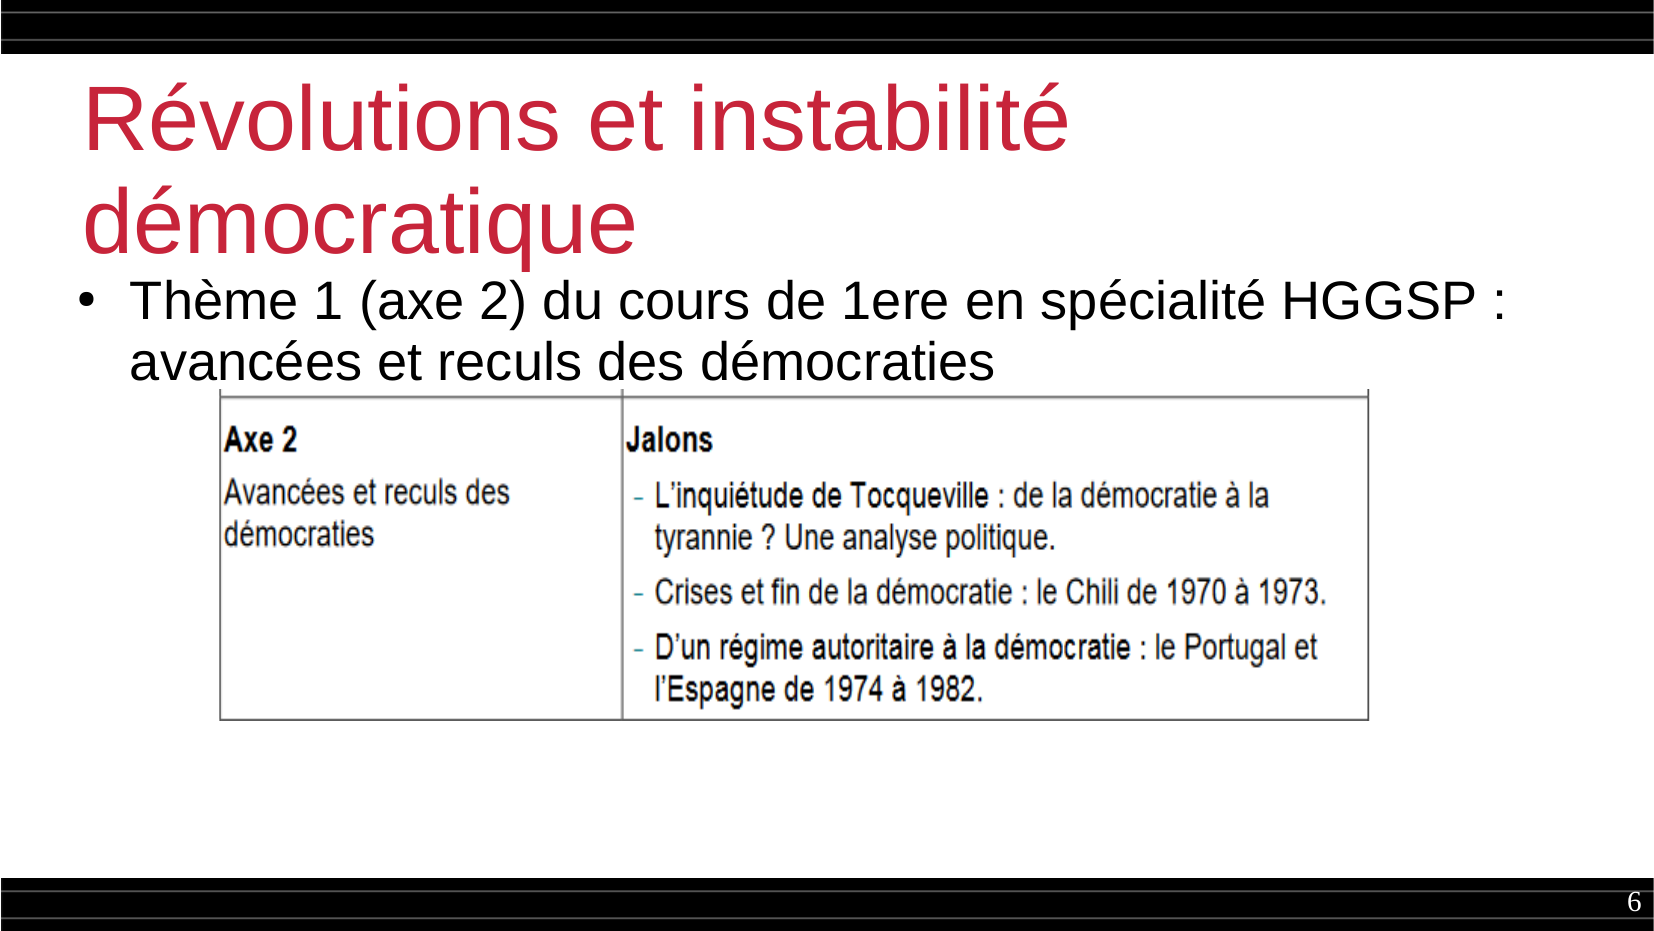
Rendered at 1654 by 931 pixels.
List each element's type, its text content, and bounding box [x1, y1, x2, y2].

title Révolutions et instabilité démocratique [82, 67, 1571, 273]
picture [1, 878, 1654, 931]
picture [1, 0, 1654, 54]
picture [212, 389, 1390, 721]
list Thème 1 (axe 2) du cours de 1ere en spécialité HGGSP : avancées et reculs des démocraties [59, 270, 1548, 756]
